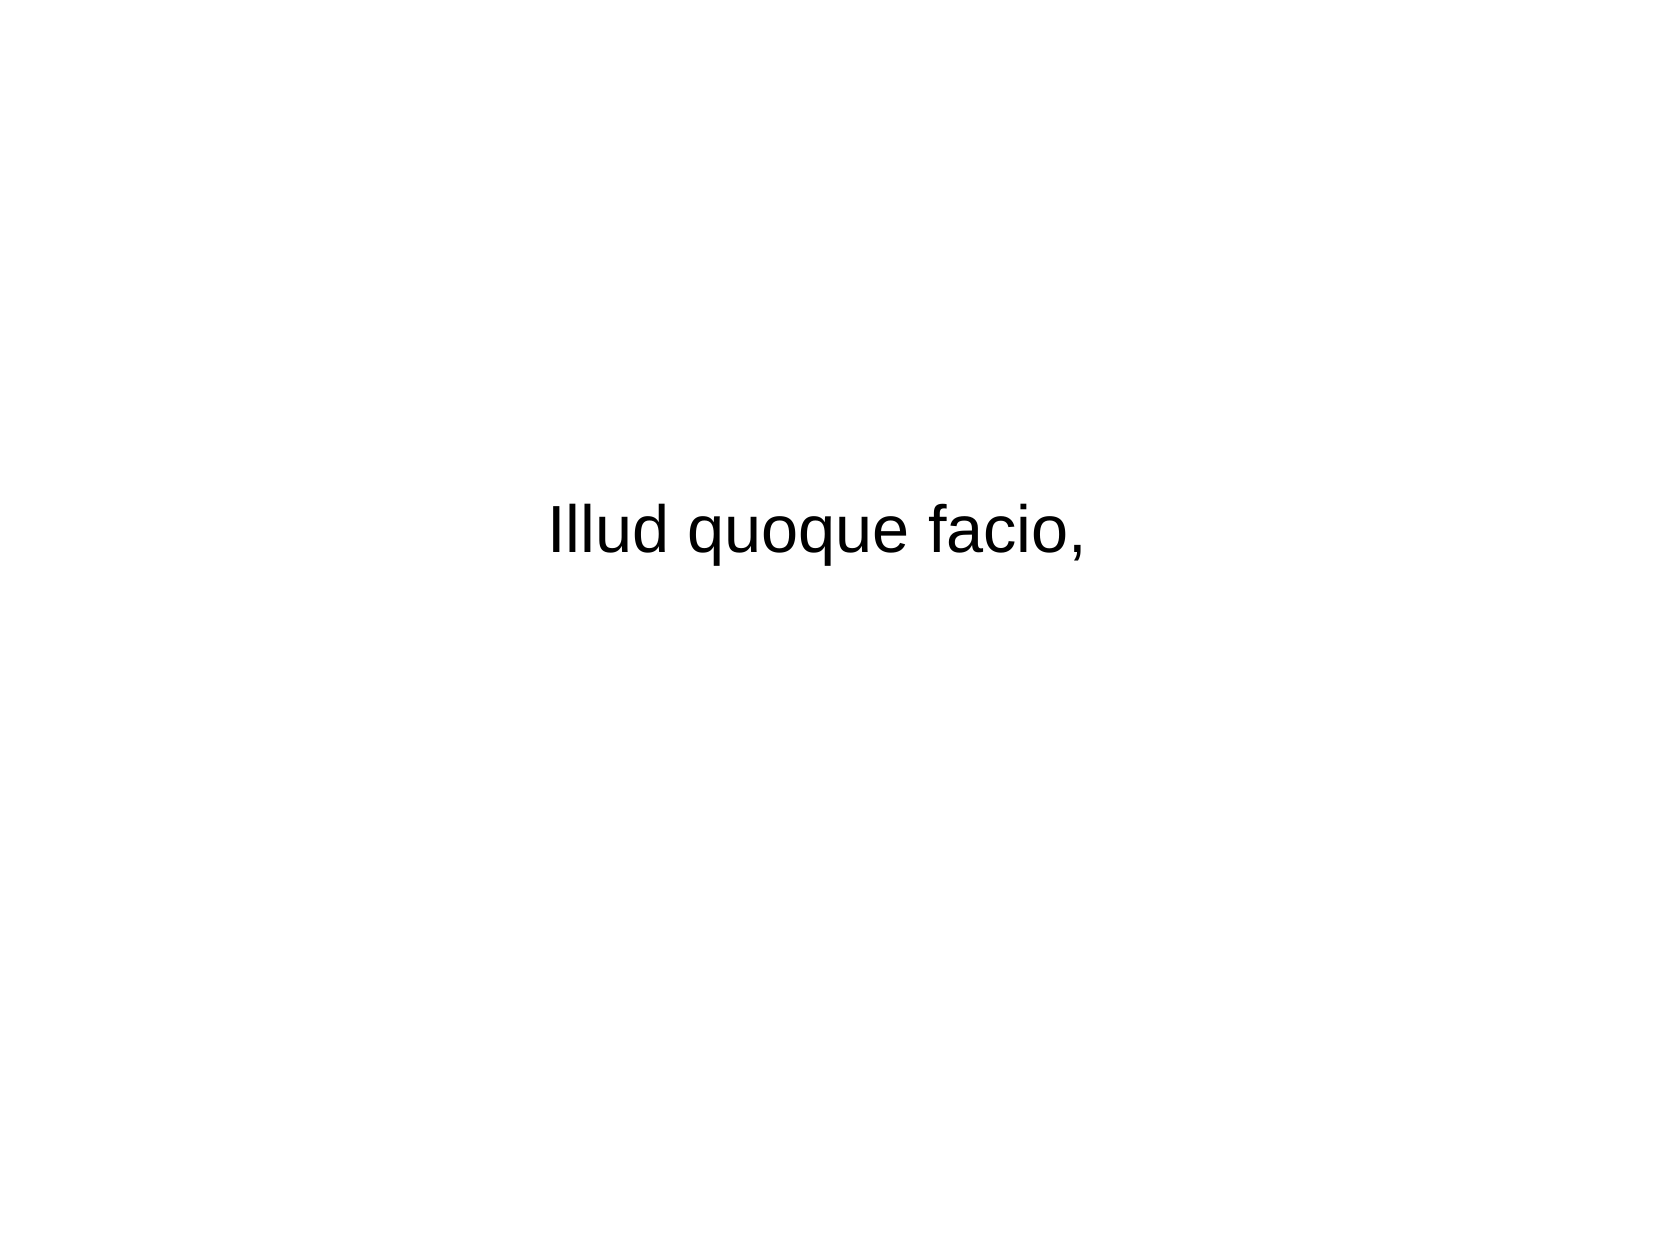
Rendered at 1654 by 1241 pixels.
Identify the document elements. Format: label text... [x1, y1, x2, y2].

subtitle Illud quoque facio, [82, 49, 1571, 1010]
